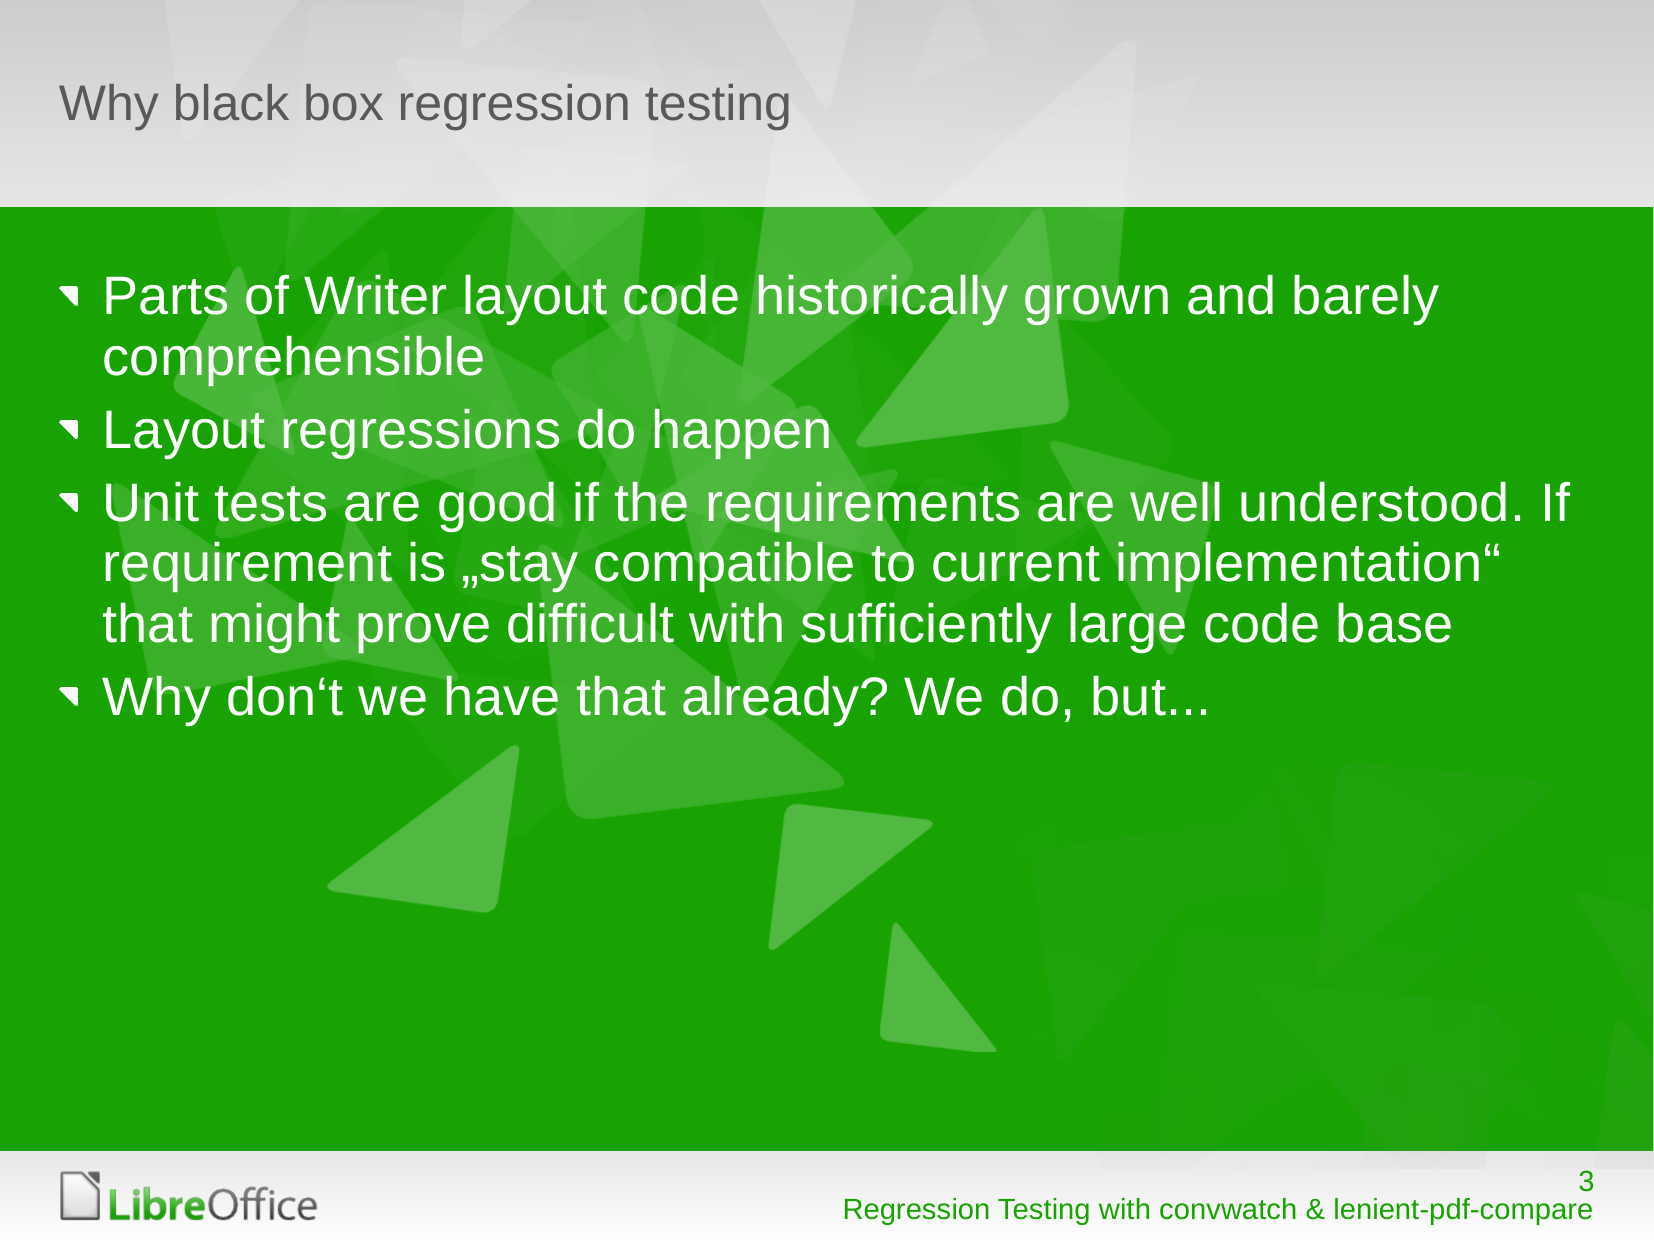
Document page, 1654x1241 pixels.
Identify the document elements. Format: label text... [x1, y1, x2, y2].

picture [41, 1152, 337, 1240]
title Why black box regression testing [59, 29, 1595, 178]
picture [0, 0, 1654, 1169]
list Parts of Writer layout code historically grown and barely comprehensible Layout regressions do happen Unit tests are good if the requirements are well understood. If requirement is „stay compatible to current implementation“ that might prove difficult with sufficiently large code base Why don‘t we have that already? We do, but... [59, 265, 1595, 800]
